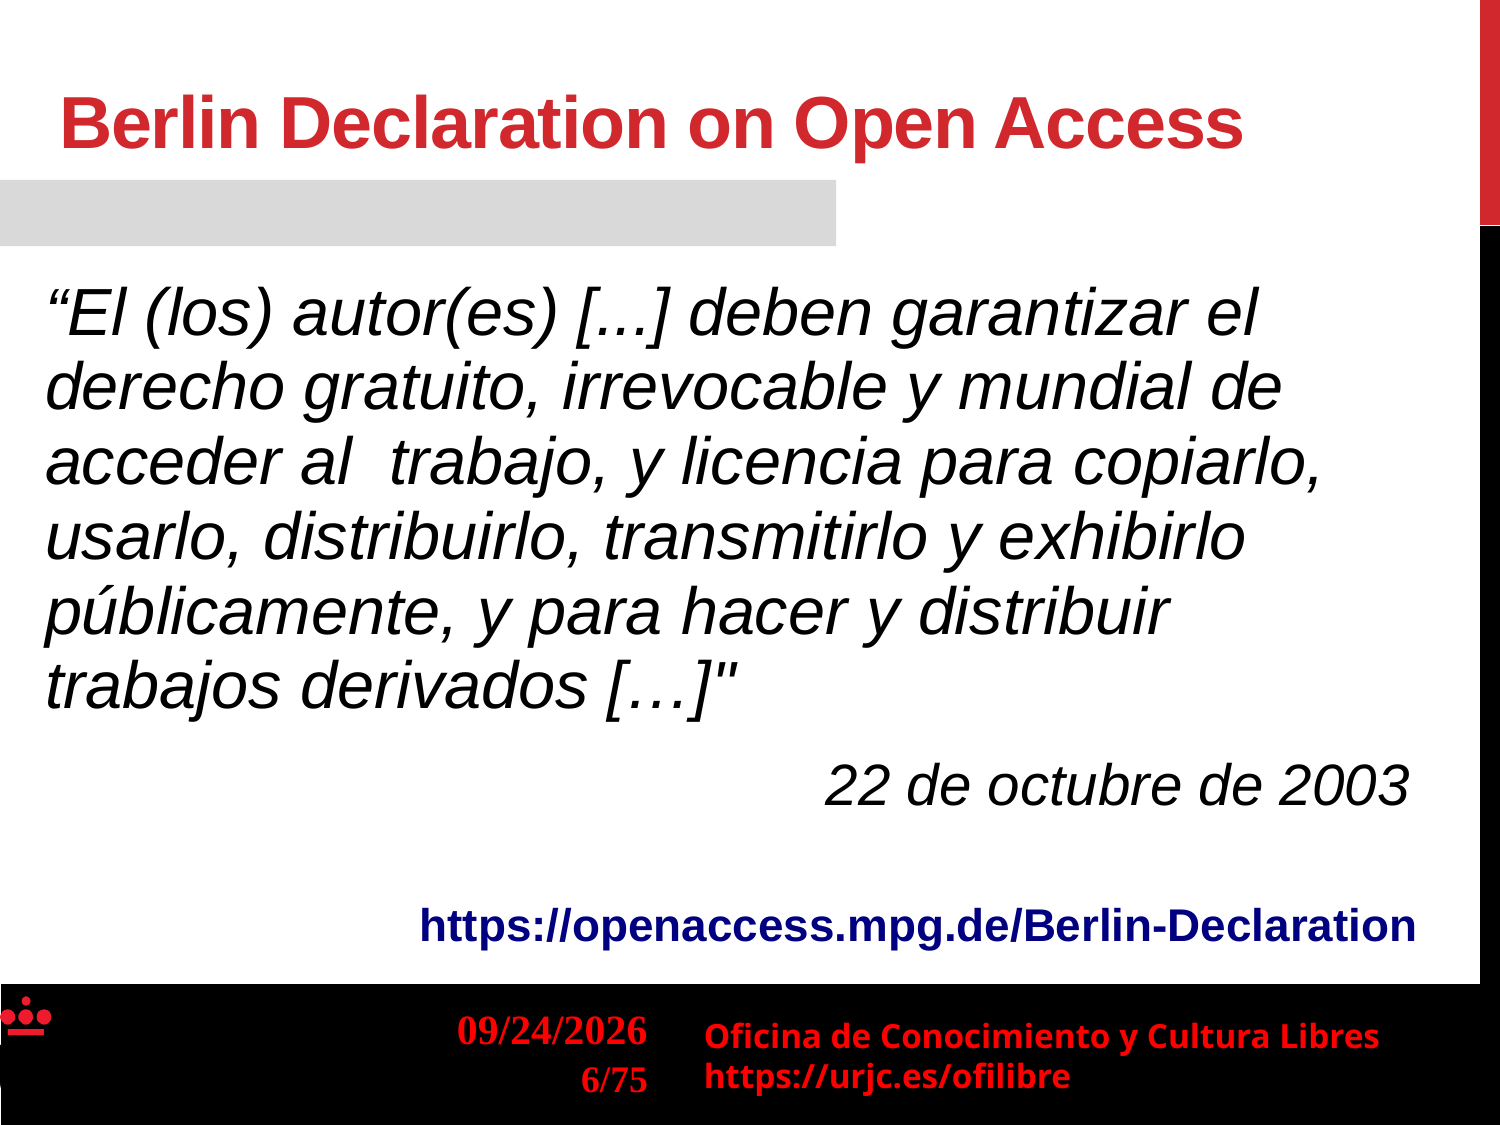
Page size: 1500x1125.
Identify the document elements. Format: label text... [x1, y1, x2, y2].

text_box “El (los) autor(es) [...] deben garantizar el derecho gratuito, irrevocable y mundial de acceder al trabajo, y licencia para copiarlo, usarlo, distribuirlo, transmitirlo y exhibirlo públicamente, y para hacer y distribuir trabajos derivados […]'' 22 de octubre de 2003 [30, 267, 1426, 826]
title [75, 15, 1425, 172]
text_box https://openaccess.mpg.de/Berlin-Declaration [405, 892, 1441, 961]
text_box Berlin Declaration on Open Access [0, 24, 1326, 172]
